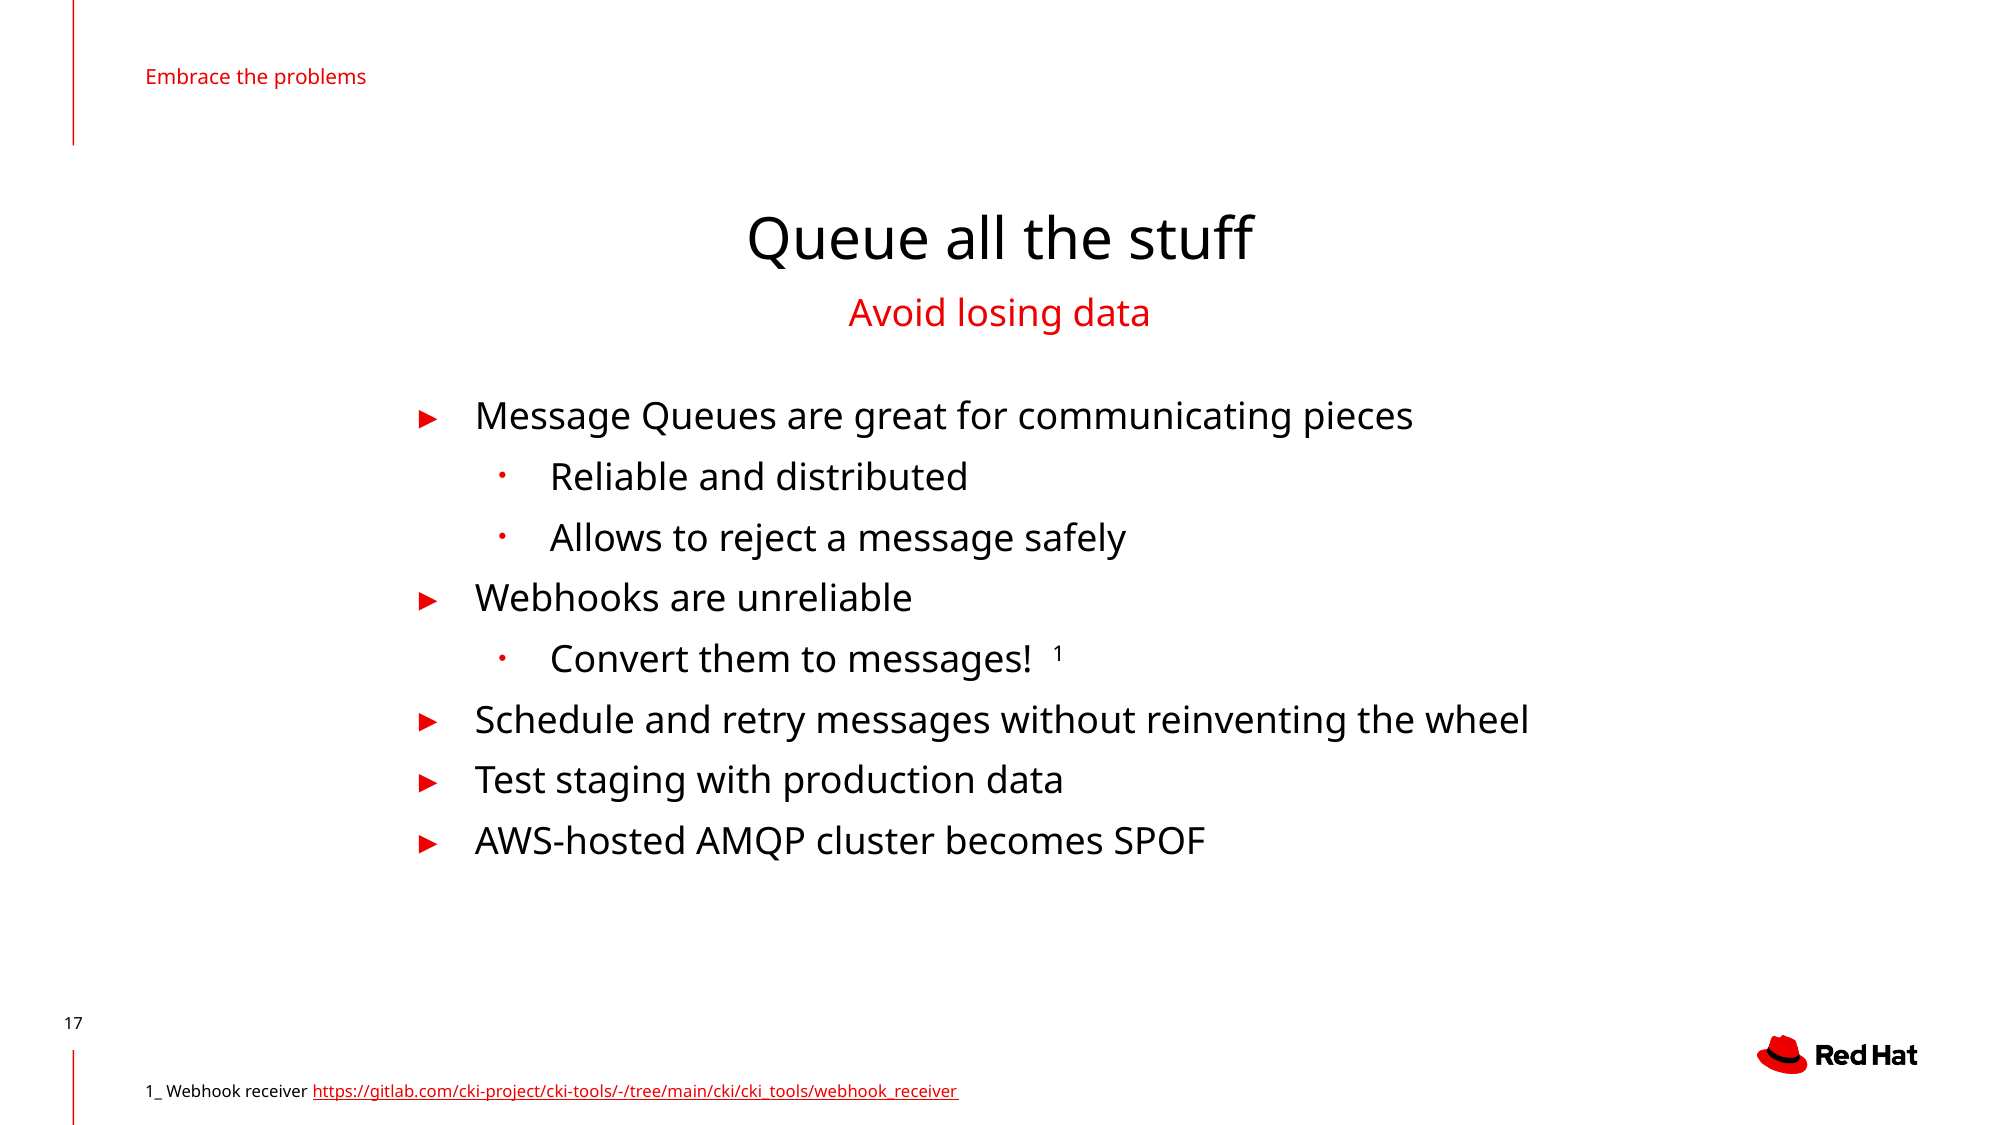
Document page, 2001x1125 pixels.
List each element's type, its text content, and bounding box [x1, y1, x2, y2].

list Message Queues are great for communicating pieces Reliable and distributed Allows to reject a message safely Webhooks are unreliable Convert them to messages! 1 Schedule and retry messages without reinventing the wheel Test staging with production data AWS-hosted AMQP cluster becomes SPOF [399, 376, 1600, 979]
subtitle 1_ Webhook receiver https://gitlab.com/cki-project/cki-tools/-/tree/main/cki/cki_tools/webhook_receiver [145, 1012, 1458, 1104]
title Queue all the stuff [145, 180, 1855, 271]
slide_number <number> [13, 1012, 134, 1036]
subtitle Avoid losing data [145, 271, 1855, 320]
picture [1757, 1035, 1918, 1074]
subtitle Embrace the problems [73, 9, 919, 143]
